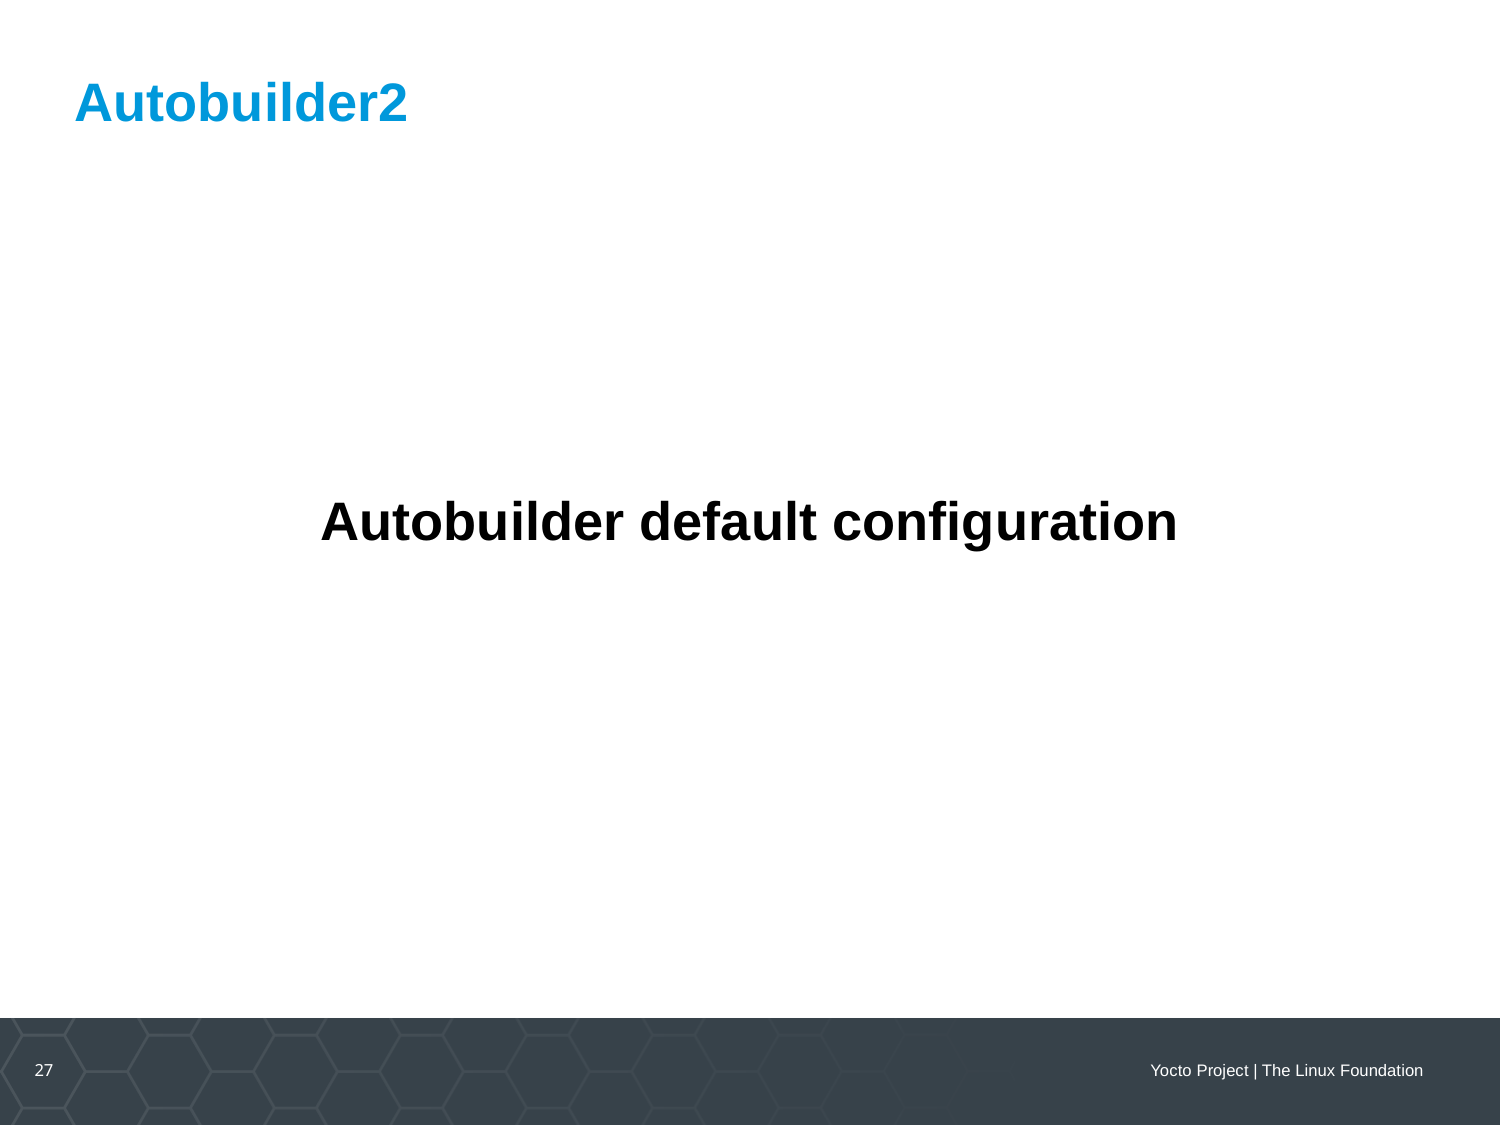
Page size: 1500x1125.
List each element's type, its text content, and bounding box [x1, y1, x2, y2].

text_box Autobuilder default configuration [271, 484, 1229, 579]
picture [0, 0, 1500, 1125]
text_box Autobuilder2 [74, 67, 1424, 154]
